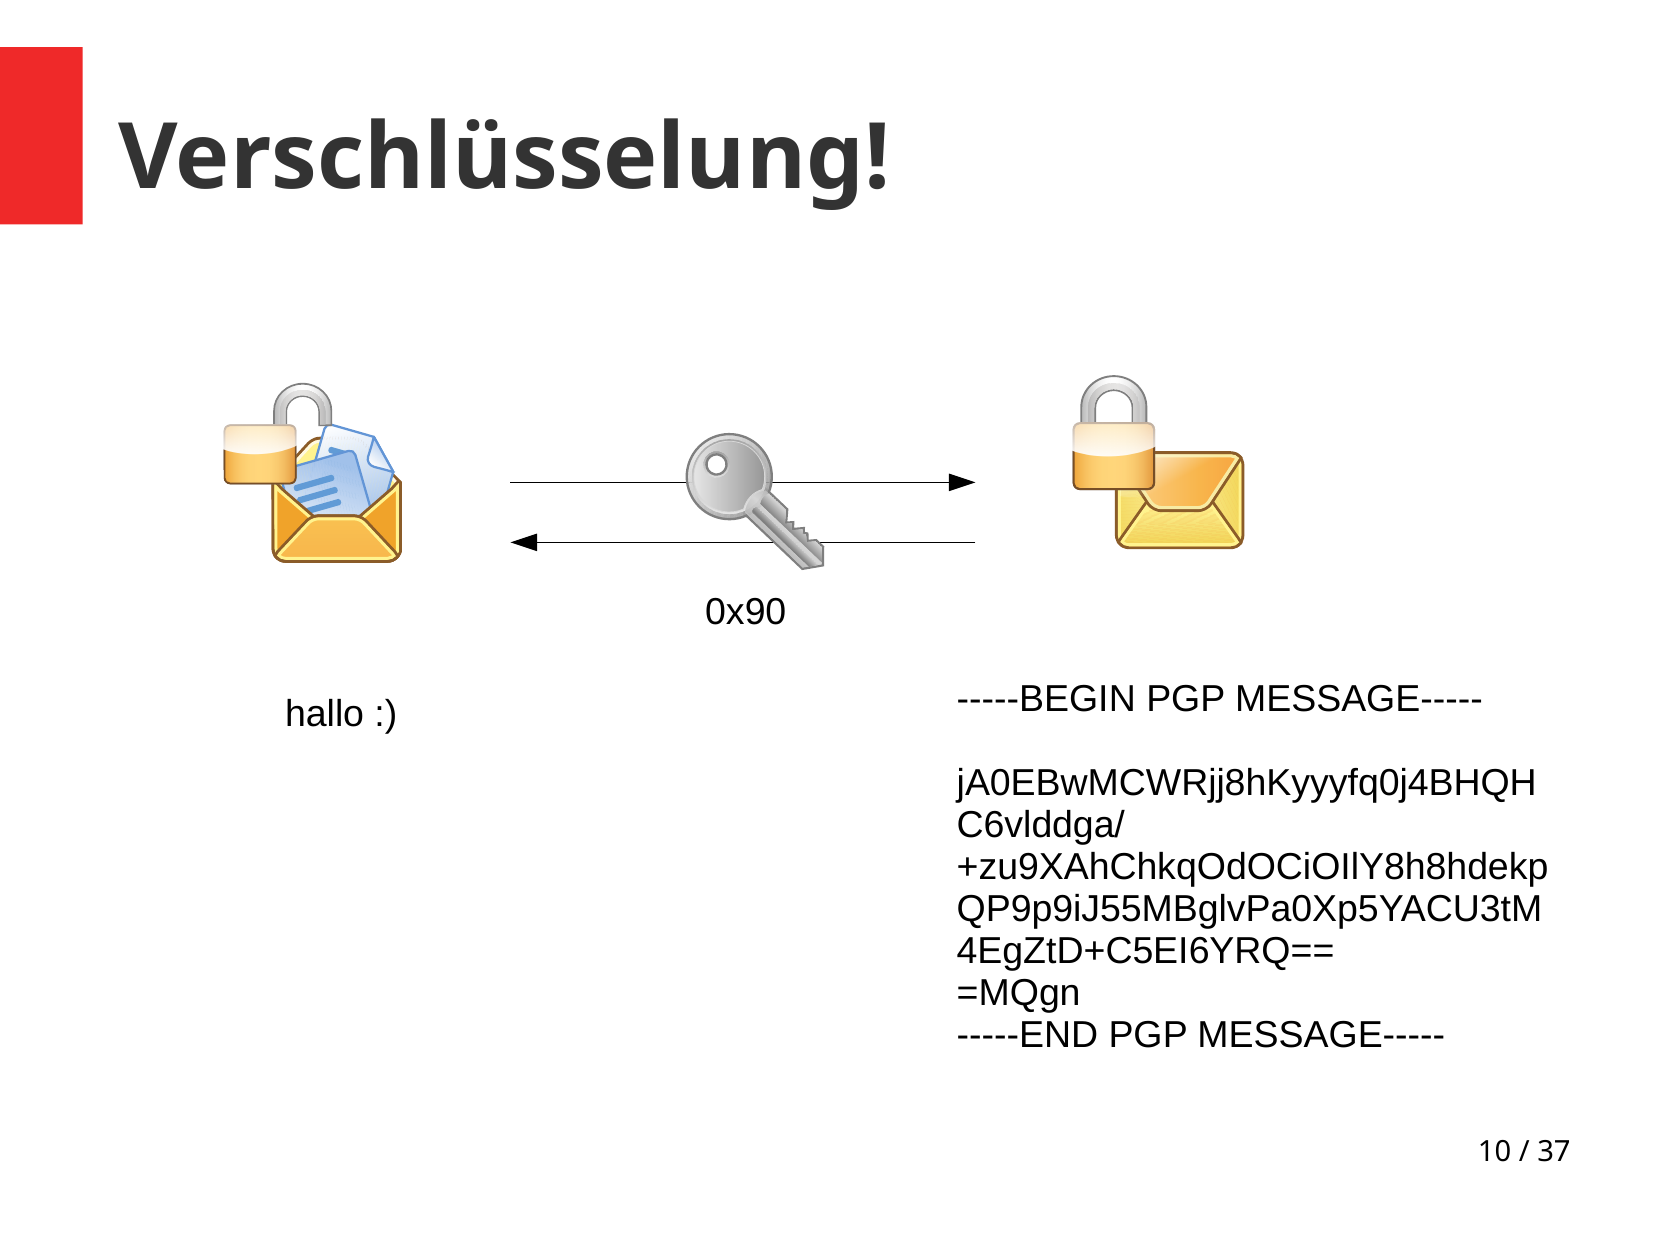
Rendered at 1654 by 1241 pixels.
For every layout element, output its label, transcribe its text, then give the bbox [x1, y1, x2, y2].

picture [675, 421, 834, 580]
picture [210, 377, 421, 580]
picture [1050, 369, 1263, 583]
text_box 0x90 [690, 583, 916, 640]
title Verschlüsselung! [118, 49, 1571, 257]
text_box -----BEGIN PGP MESSAGE----- jA0EBwMCWRjj8hKyyyfq0j4BHQHC6vlddga/+zu9XAhChkqOdOCiOIlY8h8hdekp QP9p9iJ55MBglvPa0Xp5YACU3tM4EgZtD+C5EI6YRQ== =MQgn -----END PGP MESSAGE----- [941, 669, 1576, 1105]
text_box hallo :) [270, 684, 571, 742]
